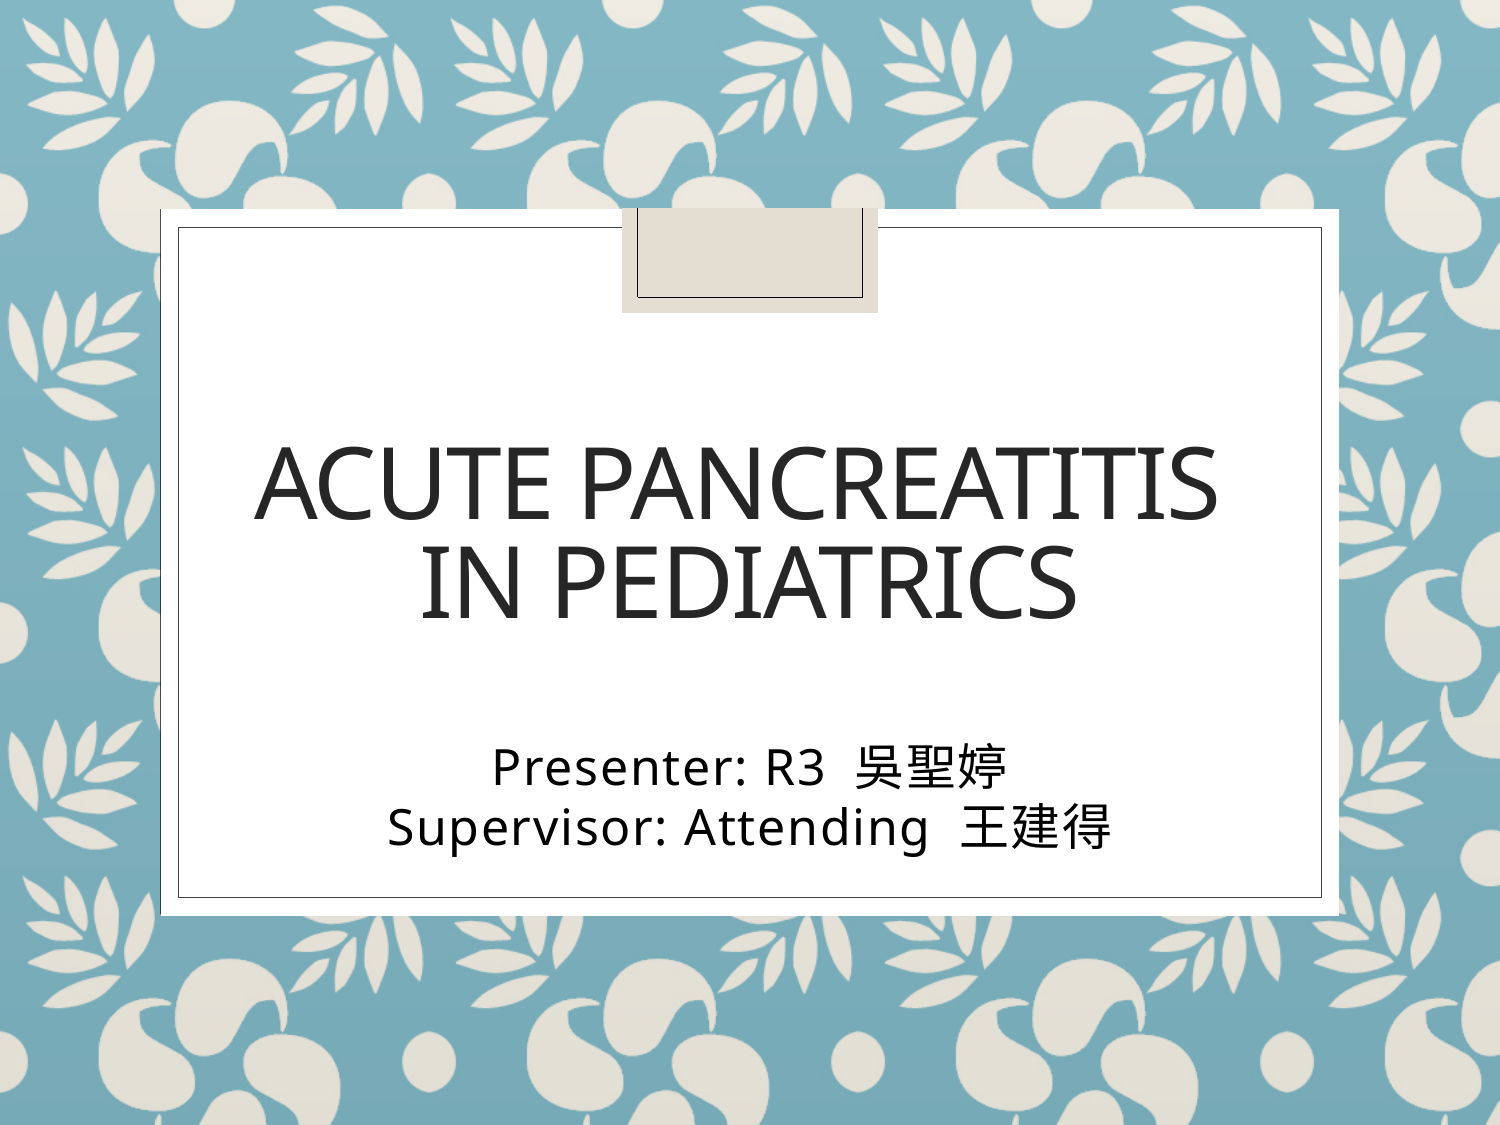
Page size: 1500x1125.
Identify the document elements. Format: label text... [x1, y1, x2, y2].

title Acute pancreatitis in pediatrics [192, 326, 1308, 727]
subtitle Presenter: R3 吳聖婷 Supervisor: Attending 王建得 [191, 727, 1308, 865]
